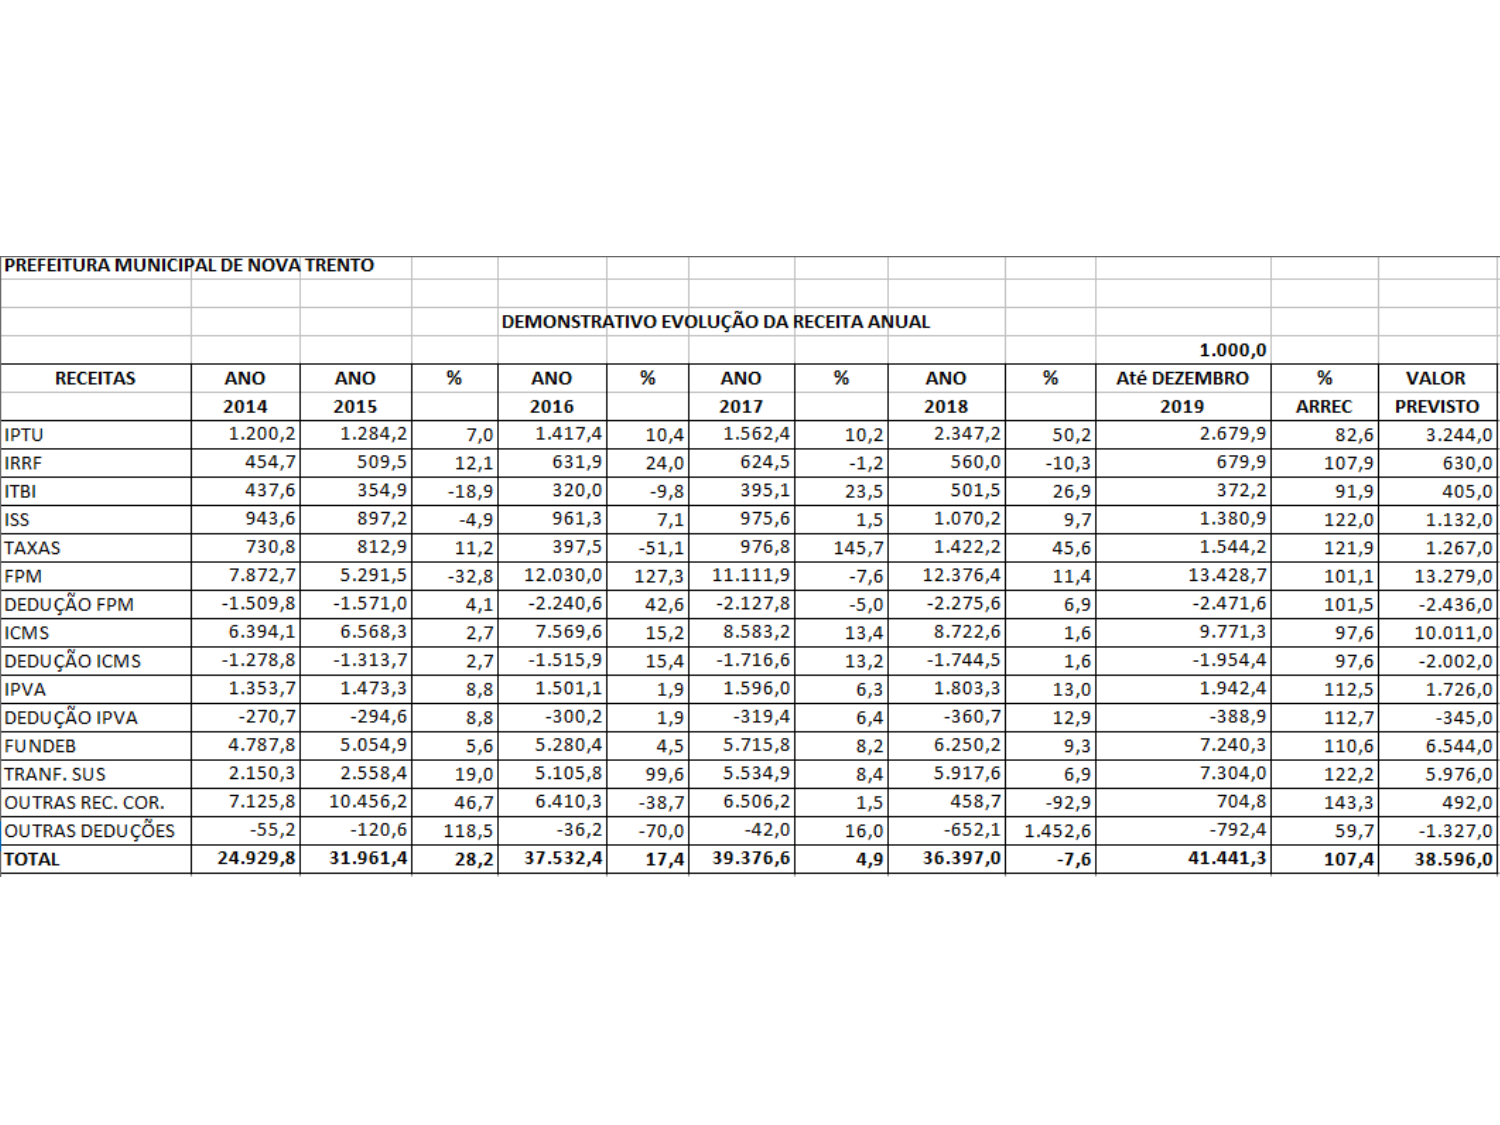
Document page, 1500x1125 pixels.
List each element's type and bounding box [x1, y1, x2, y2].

picture [0, 256, 1500, 877]
